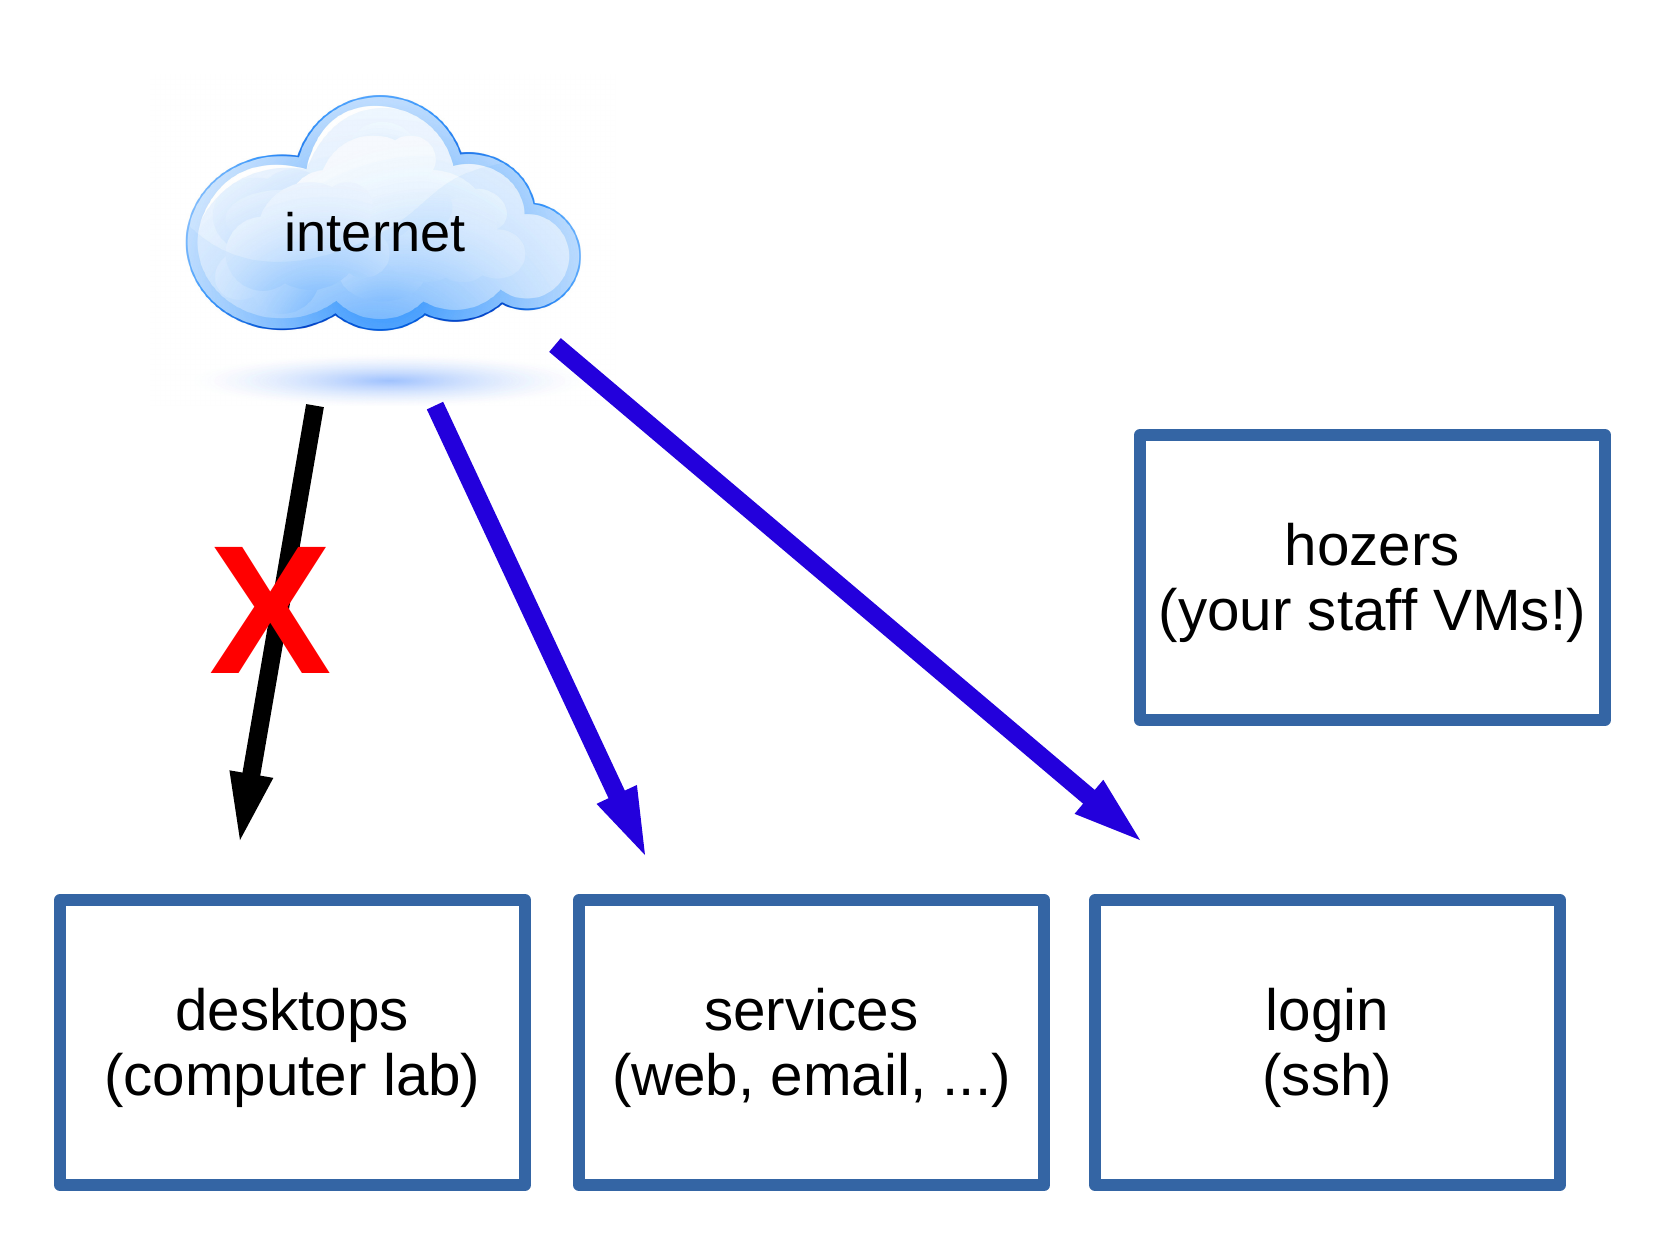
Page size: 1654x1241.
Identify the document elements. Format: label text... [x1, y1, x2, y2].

text_box X [195, 500, 571, 721]
text_box X [490, 500, 571, 673]
text_box hozers (your staff VMs!) [1140, 435, 1606, 721]
text_box internet [270, 194, 796, 271]
picture [150, 74, 616, 406]
text_box login (ssh) [1095, 900, 1561, 1186]
text_box services (web, email, ...) [579, 900, 1045, 1186]
text_box desktops (computer lab) [60, 900, 526, 1186]
